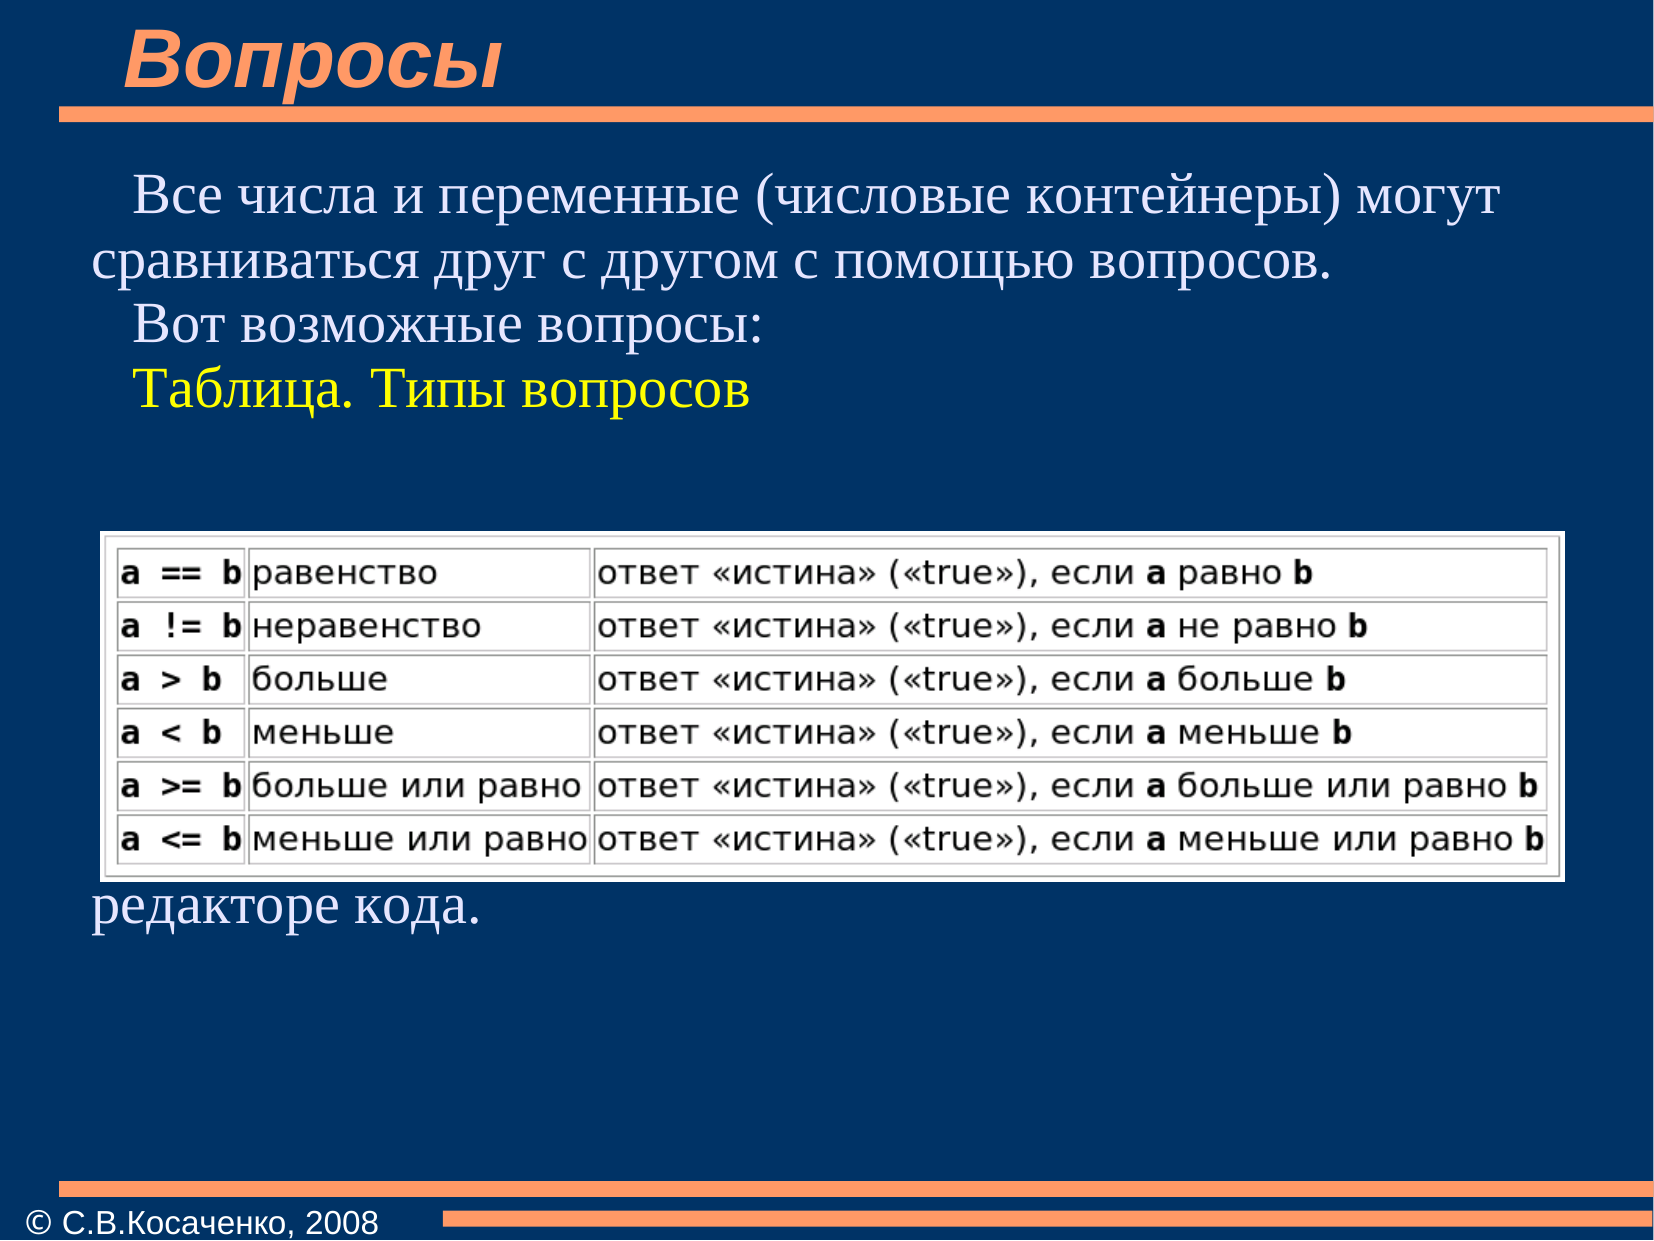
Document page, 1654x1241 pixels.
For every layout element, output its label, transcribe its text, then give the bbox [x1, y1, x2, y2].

picture [100, 531, 1565, 882]
list Все числа и переменные (числовые контейнеры) могут сравниваться друг с другом с помощью вопросов. Вот возможные вопросы: Таблица. Типы вопросов Вопросы подсвечиваются (выделяются) голубым в редакторе кода. [91, 161, 1581, 1043]
title Вопросы [123, 0, 1536, 119]
